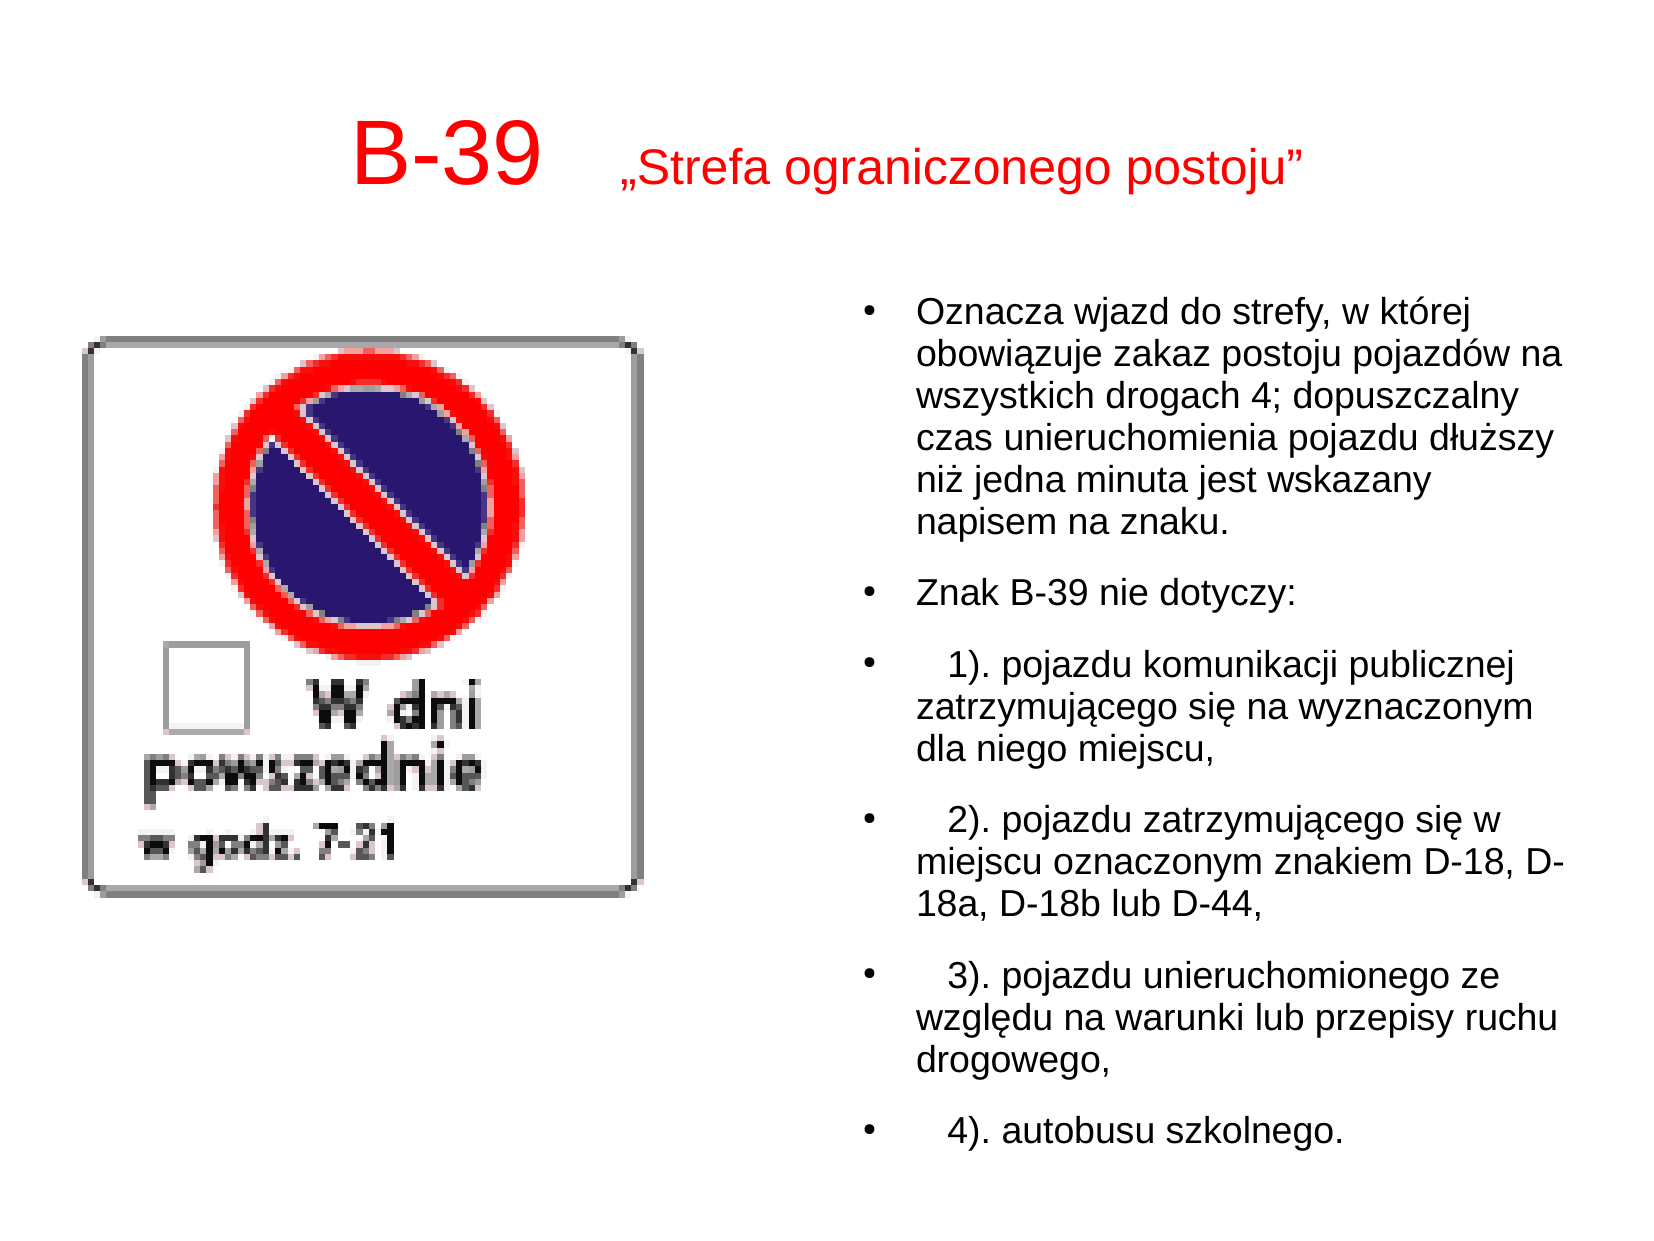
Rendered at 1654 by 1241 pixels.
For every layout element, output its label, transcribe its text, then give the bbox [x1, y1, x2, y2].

list Oznacza wjazd do strefy, w której obowiązuje zakaz postoju pojazdów na wszystkich drogach 4; dopuszczalny czas unieruchomienia pojazdu dłuższy niż jedna minuta jest wskazany napisem na znaku. Znak B-39 nie dotyczy: 1). pojazdu komunikacji publicznej zatrzymującego się na wyznaczonym dla niego miejscu, 2). pojazdu zatrzymującego się w miejscu oznaczonym znakiem D-18, D-18a, D-18b lub D-44, 3). pojazdu unieruchomionego ze względu na warunki lub przepisy ruchu drogowego, 4). autobusu szkolnego. [845, 290, 1572, 1153]
picture [82, 336, 644, 898]
title B-39 „Strefa ograniczonego postoju” [82, 56, 1571, 250]
